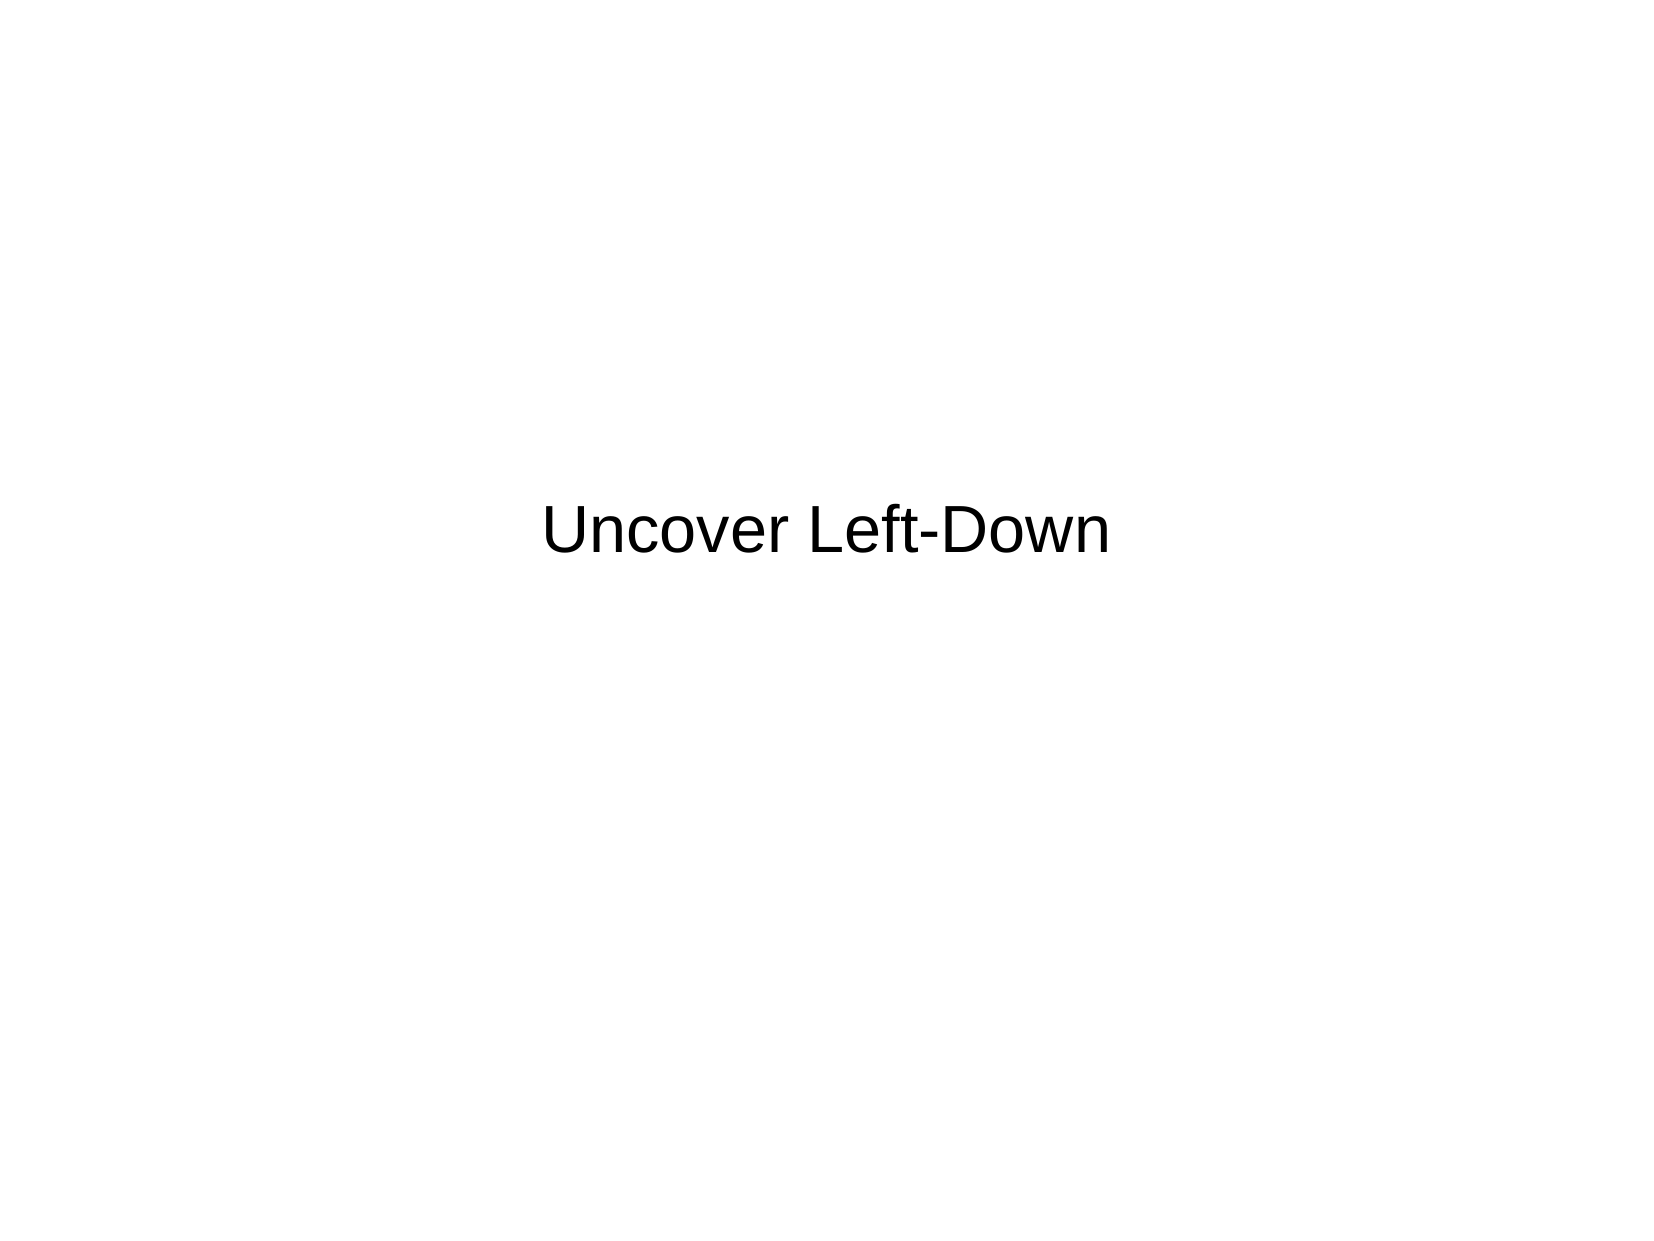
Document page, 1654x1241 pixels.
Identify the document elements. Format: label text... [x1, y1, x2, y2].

subtitle Uncover Left-Down [82, 49, 1571, 1010]
